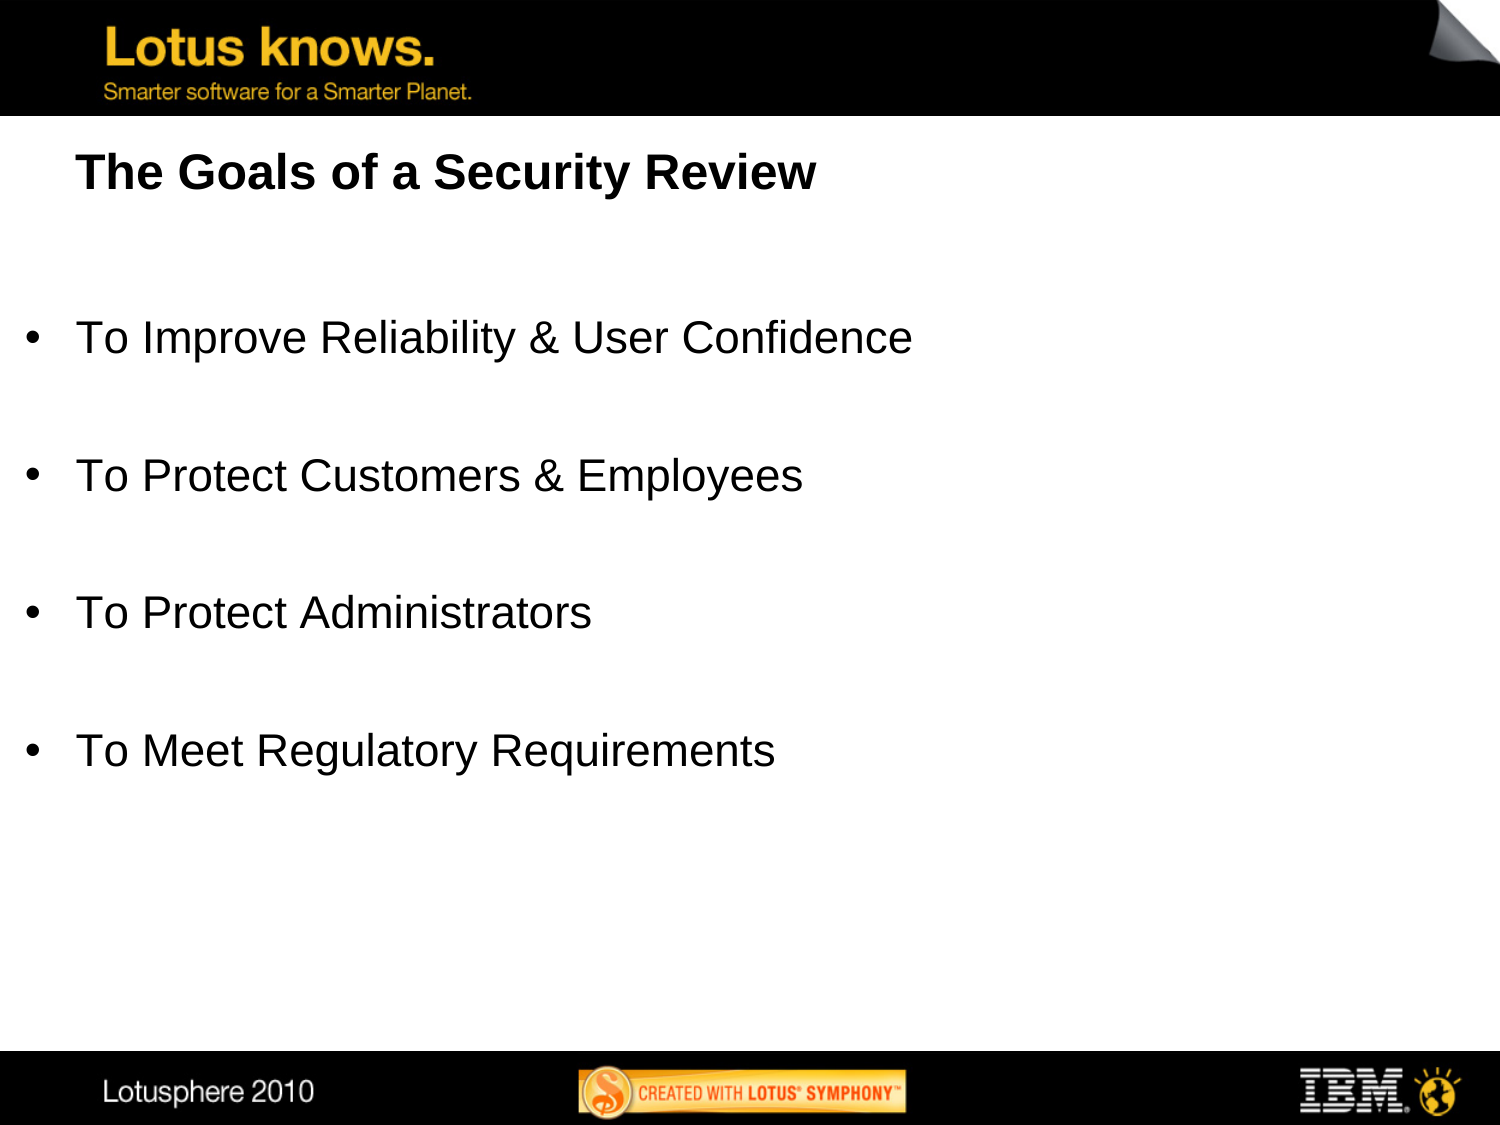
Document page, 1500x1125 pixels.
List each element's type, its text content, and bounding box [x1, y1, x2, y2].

list To Improve Reliability & User Confidence To Protect Customers & Employees To Protect Administrators To Meet Regulatory Requirements [24, 237, 1476, 1026]
picture [0, 0, 1500, 114]
title The Goals of a Security Review [74, 137, 1475, 200]
picture [0, 1053, 1500, 1125]
